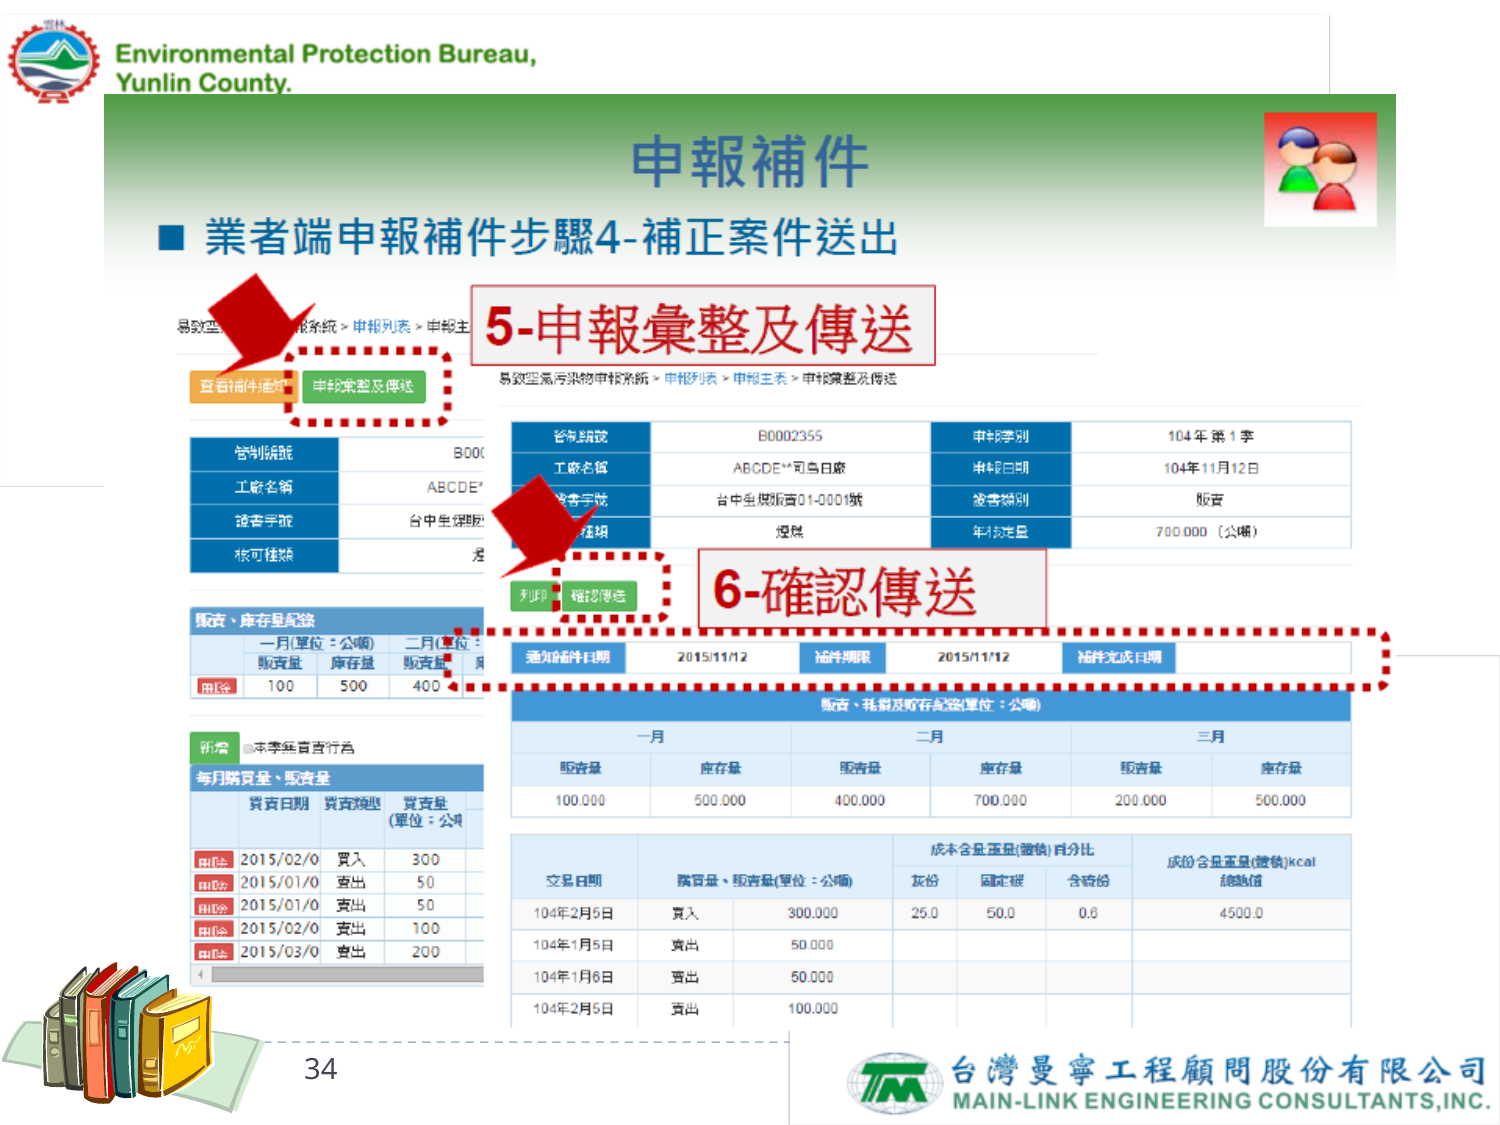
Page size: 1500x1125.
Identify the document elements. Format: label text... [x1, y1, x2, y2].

picture [0, 0, 1500, 1125]
slide_number <編號> [289, 1042, 426, 1103]
